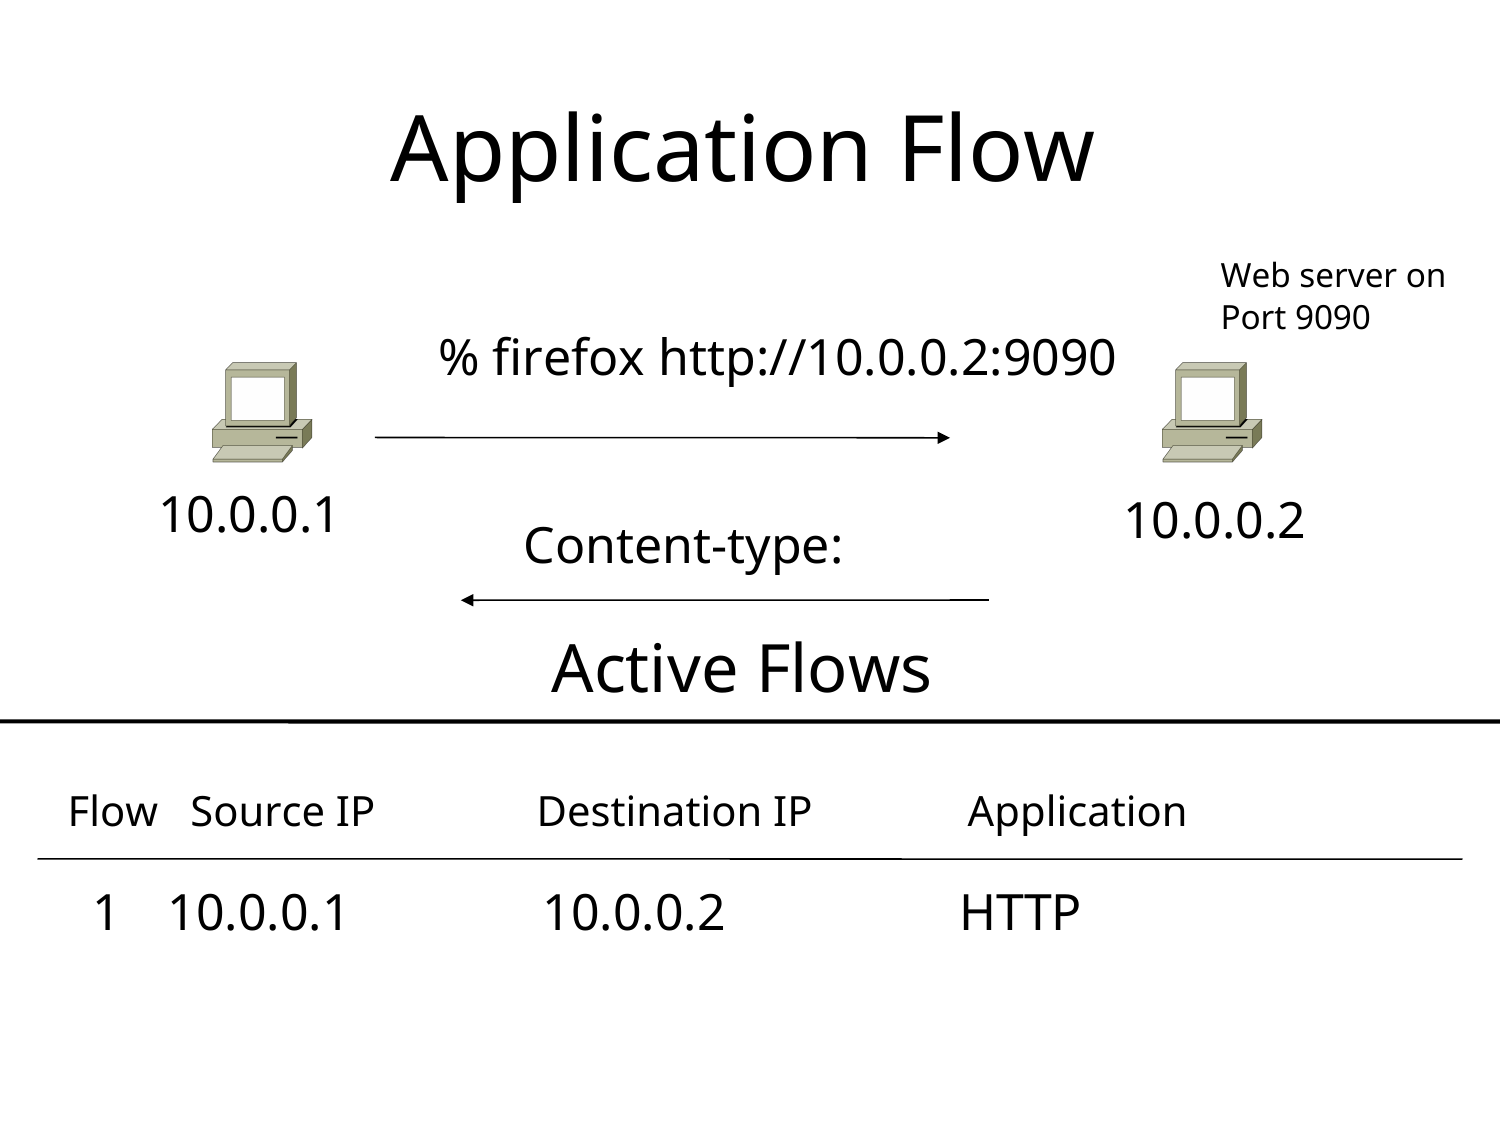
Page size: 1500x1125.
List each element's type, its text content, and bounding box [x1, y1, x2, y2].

text_box % firefox http://10.0.0.2:9090 [432, 324, 1124, 389]
text_box Content-type: [518, 512, 864, 577]
text_box Flow Source IP Destination IP Application [62, 783, 1463, 849]
text_box 10.0.0.2 [1117, 487, 1313, 552]
text_box 10.0.0.1 [152, 481, 348, 546]
text_box Web server on Port 9090 [1215, 254, 1489, 344]
text_box Active Flows [529, 624, 941, 710]
picture [1162, 362, 1263, 463]
title Application Flow [112, 0, 1388, 293]
text_box 1 10.0.0.1 10.0.0.2 HTTP [87, 879, 1463, 955]
picture [212, 362, 313, 463]
